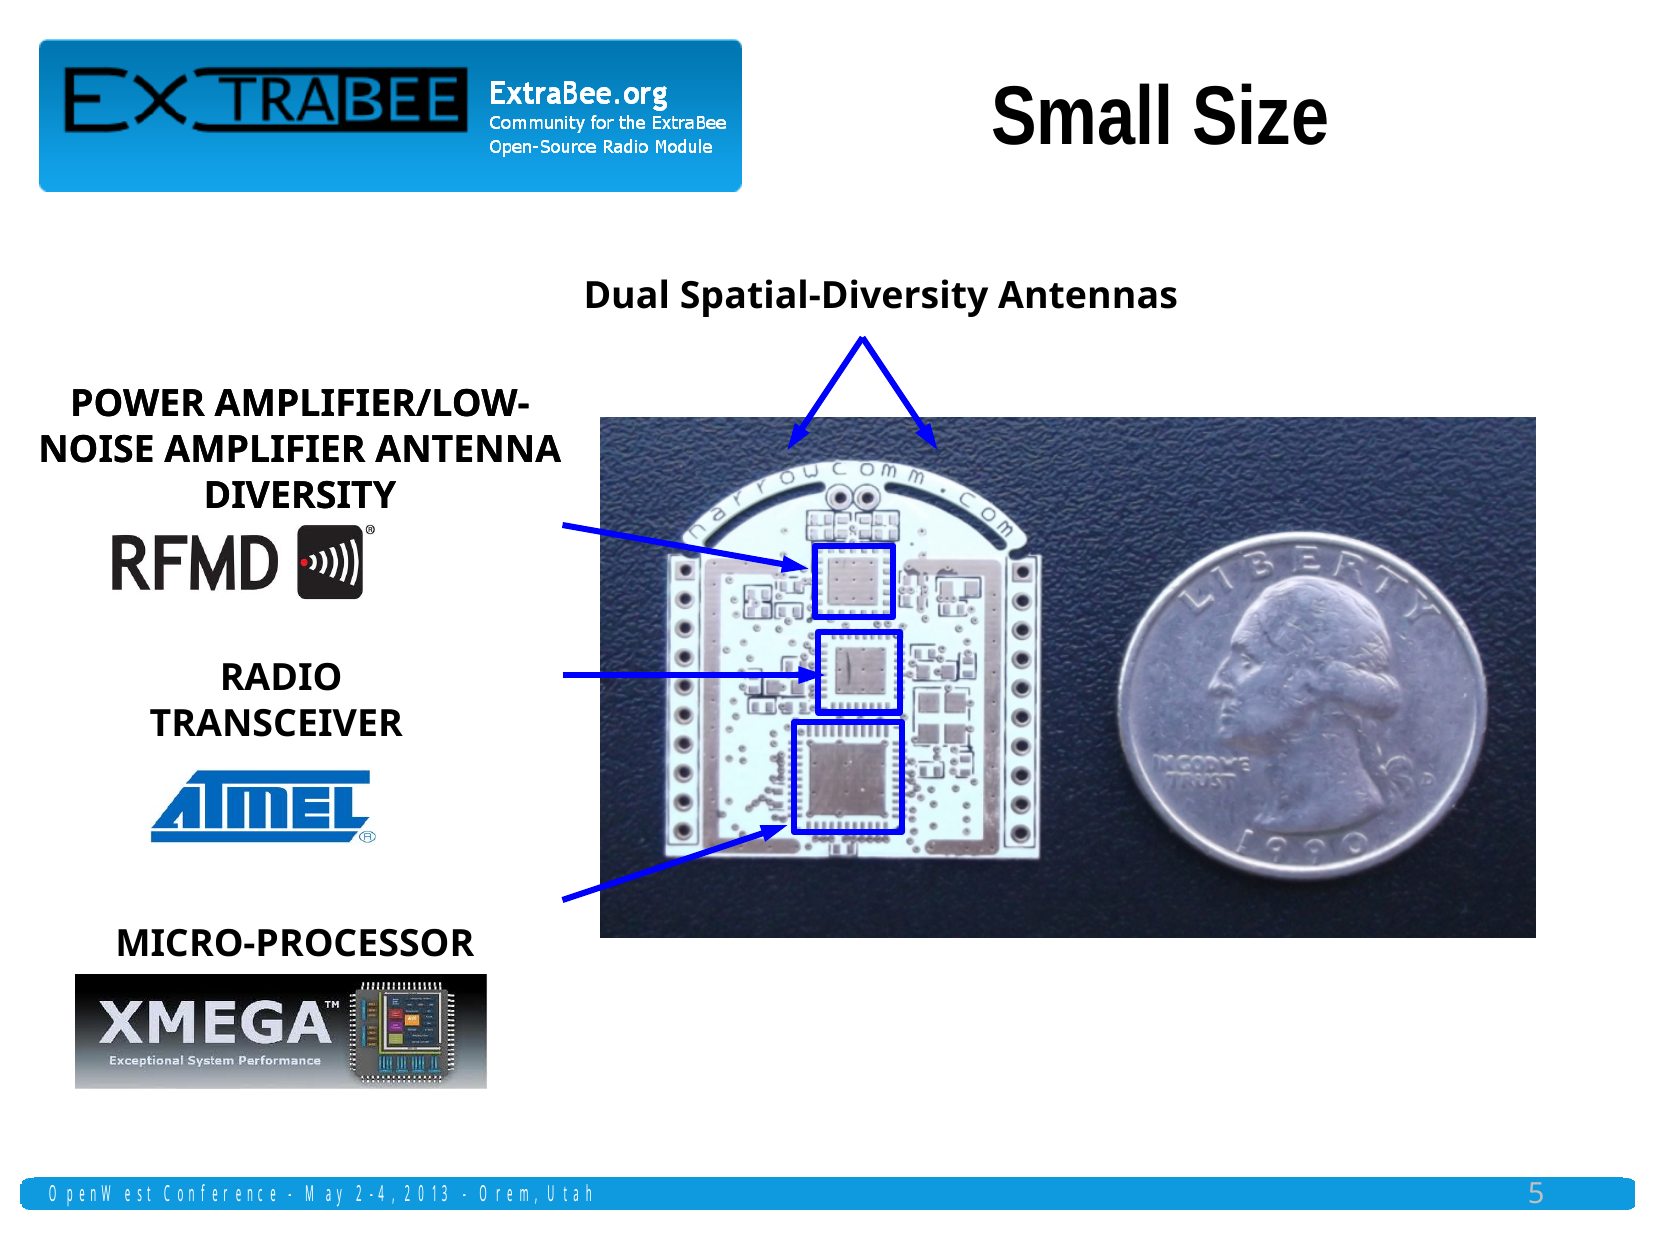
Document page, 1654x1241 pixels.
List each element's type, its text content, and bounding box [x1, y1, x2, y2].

title MICRO-PROCESSOR [75, 911, 526, 976]
picture [112, 524, 376, 601]
text_box [815, 545, 894, 618]
title POWER AMPLIFIER/LOW-NOISE AMPLIFIER ANTENNA DIVERSITY [37, 375, 563, 523]
title Dual Spatial-Diversity Antennas [525, 262, 1238, 327]
picture [35, 31, 748, 199]
picture [150, 749, 376, 863]
text_box [818, 631, 901, 713]
title RADIO TRANSCEIVER [112, 650, 451, 751]
picture [75, 974, 488, 1089]
title Small Size [750, 49, 1571, 188]
picture [10, 1173, 1648, 1215]
text_box [793, 722, 902, 832]
picture [600, 417, 1536, 938]
